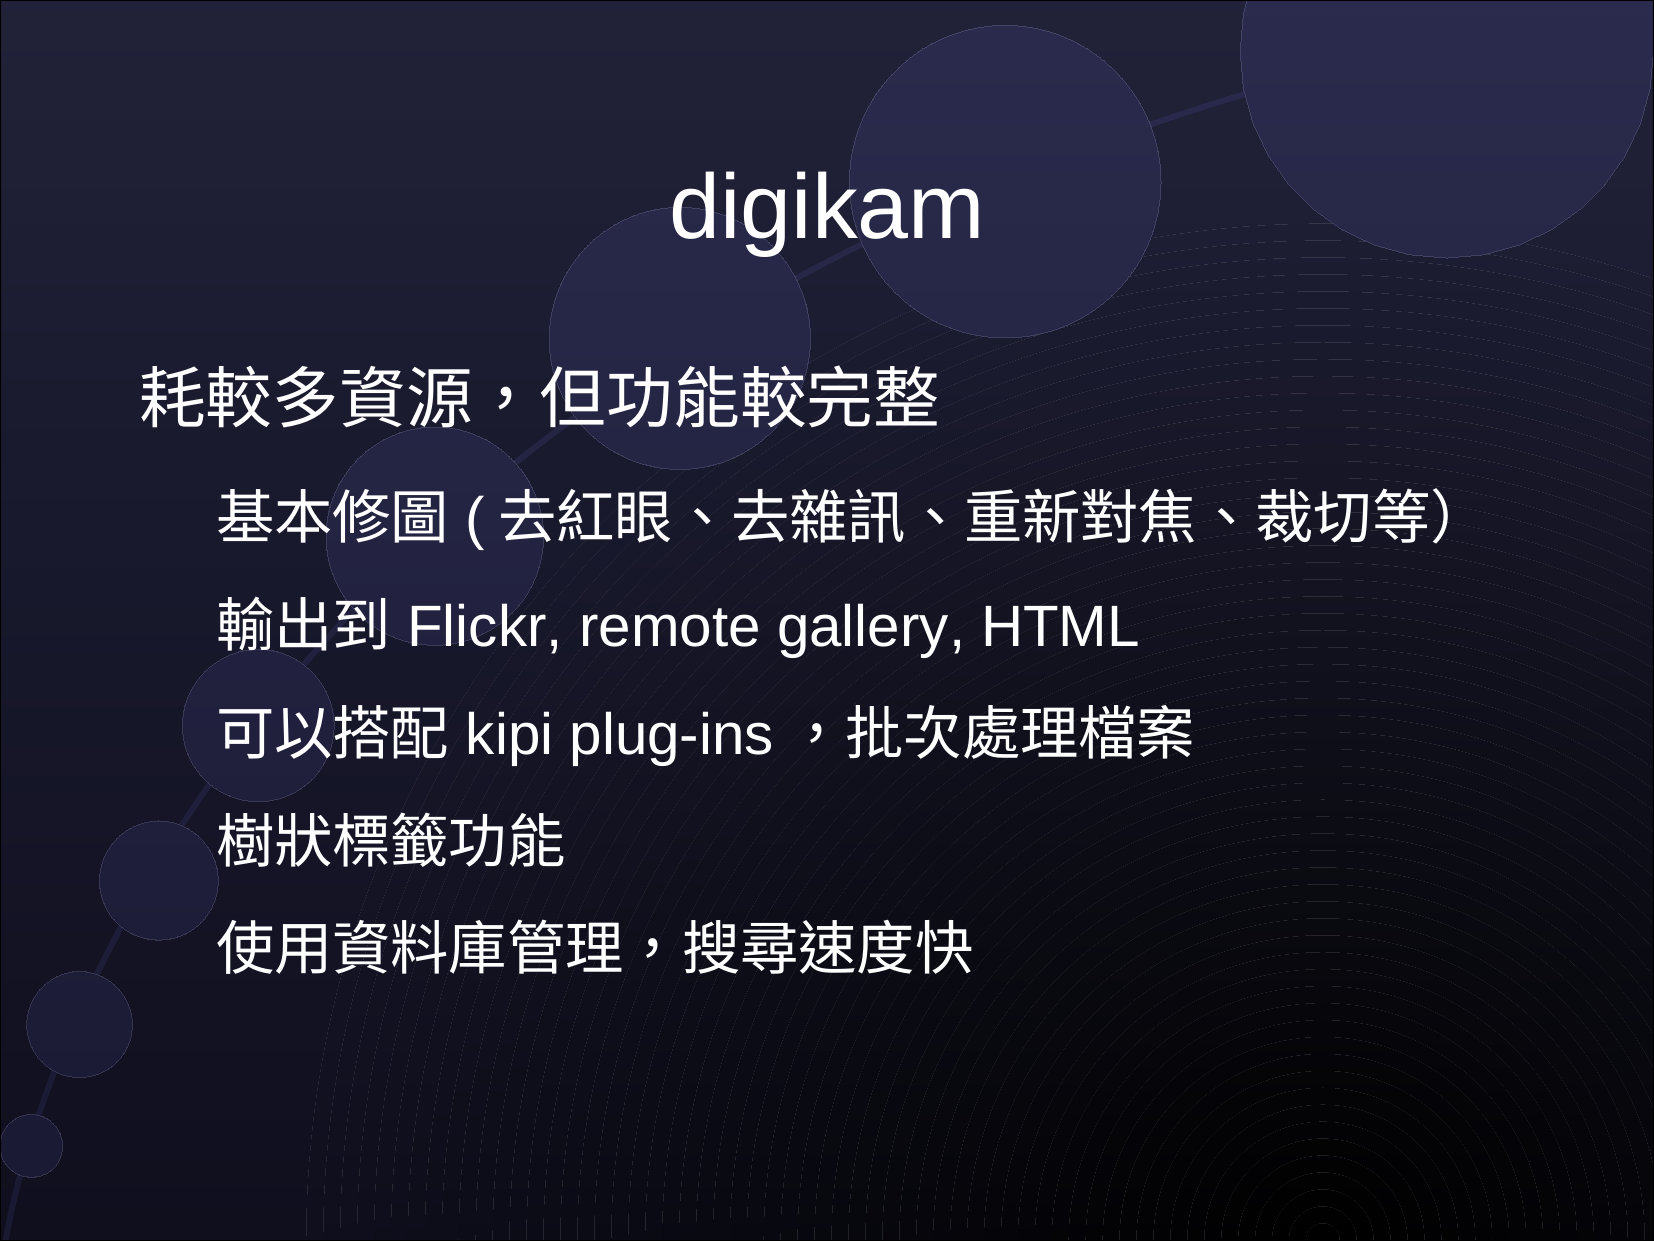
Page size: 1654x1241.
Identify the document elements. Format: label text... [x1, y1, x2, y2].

title digikam [121, 102, 1534, 311]
list 耗較多資源，但功能較完整 基本修圖(去紅眼、去雜訊、重新對焦、裁切等） 輸出到Flickr, remote gallery, HTML 可以搭配kipi plug-ins，批次處理檔案 樹狀標籤功能 使用資料庫管理，搜尋速度快 [121, 344, 1534, 1127]
